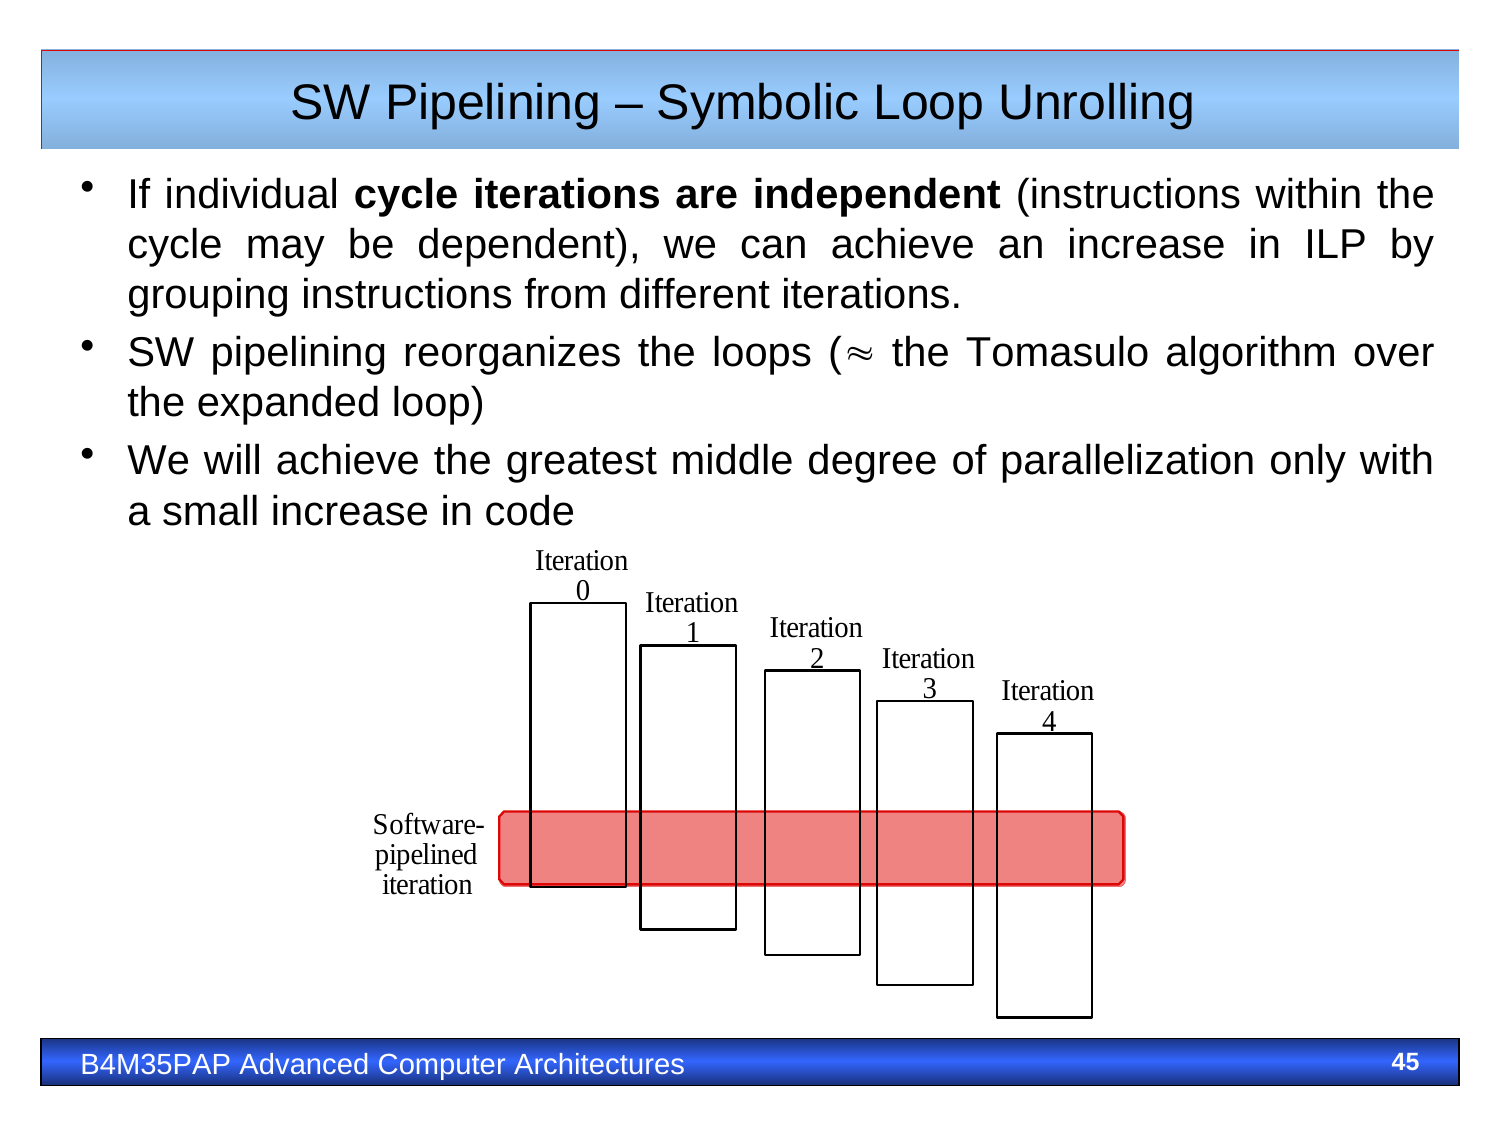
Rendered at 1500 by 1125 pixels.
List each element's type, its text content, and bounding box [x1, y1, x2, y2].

picture [257, 527, 1129, 1021]
list If individual cycle iterations are independent (instructions within the cycle may be dependent), we can achieve an increase in ILP by grouping instructions from different iterations. SW pipelining reorganizes the loops ( the Tomasulo algorithm over the expanded loop) We will achieve the greatest middle degree of parallelization only with a small increase in code [65, 159, 1450, 580]
title SW Pipelining – Symbolic Loop Unrolling [41, 50, 1459, 149]
